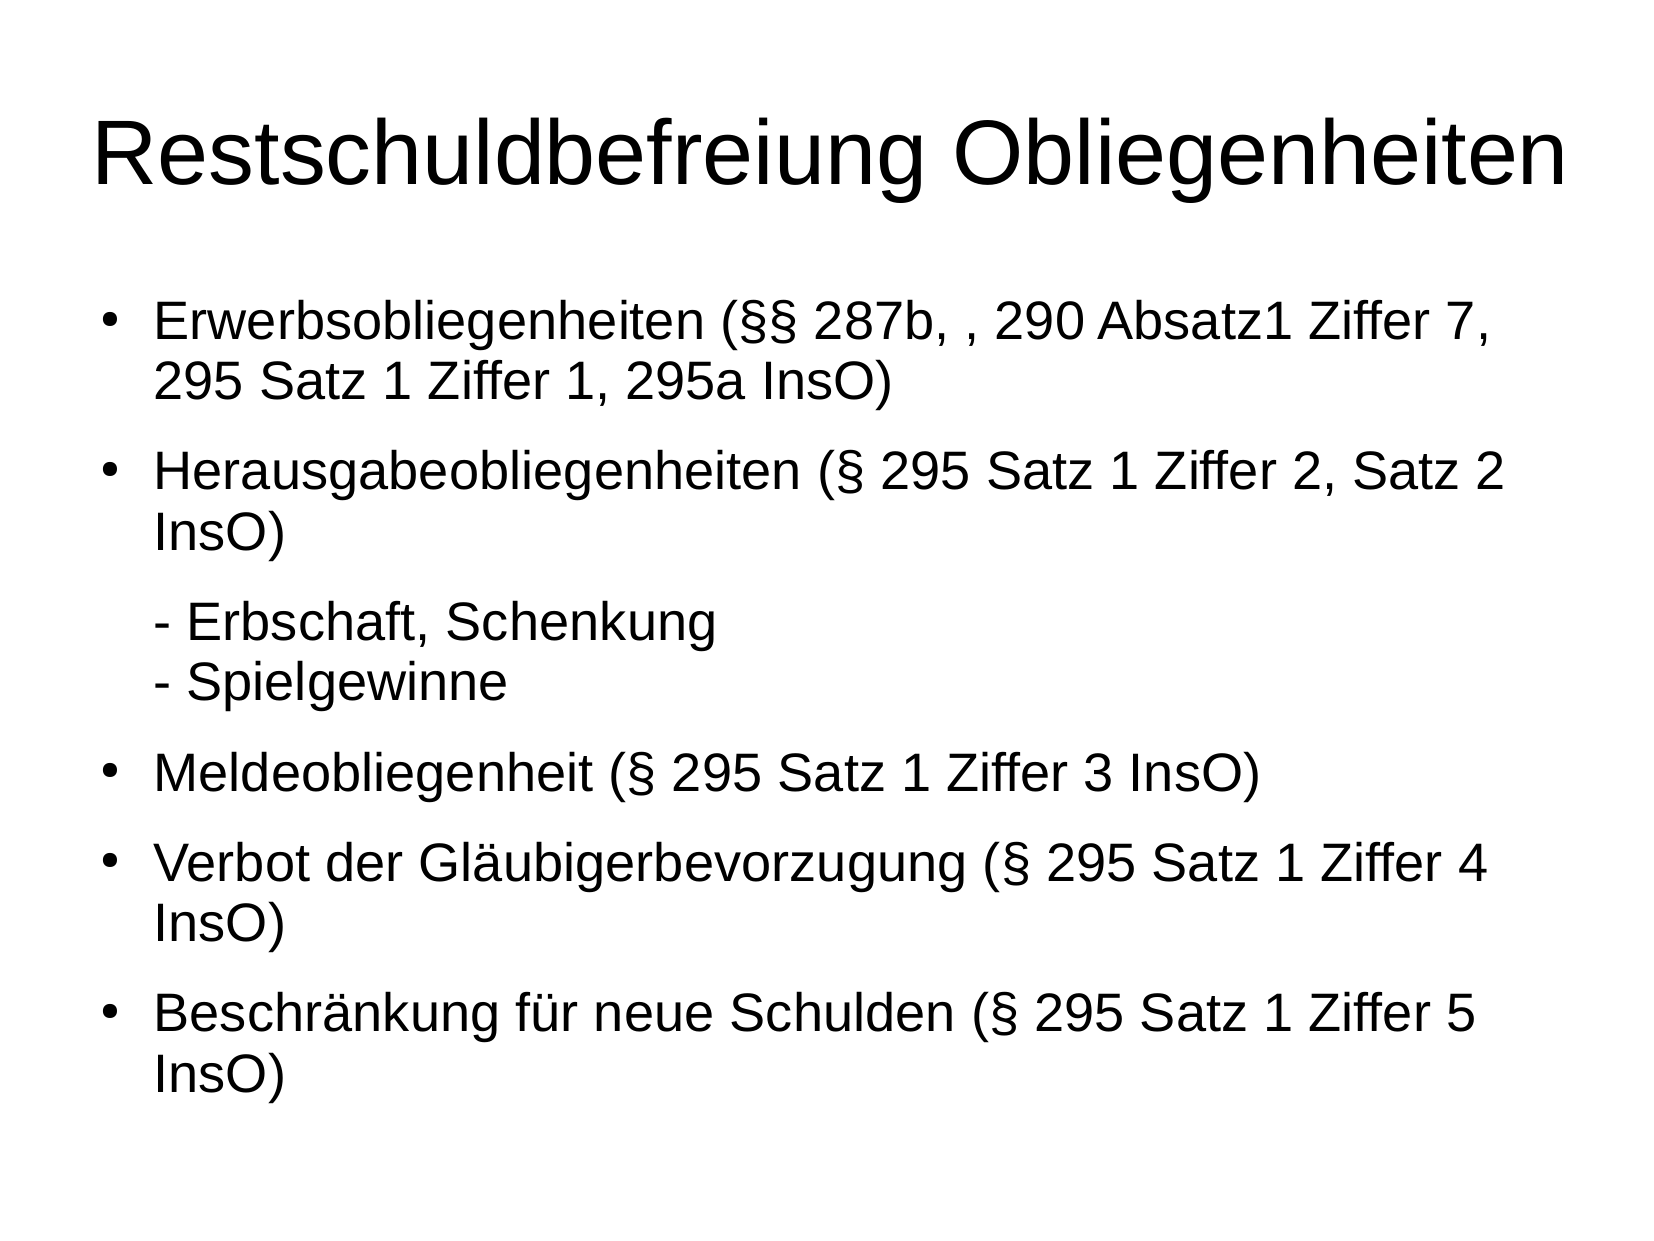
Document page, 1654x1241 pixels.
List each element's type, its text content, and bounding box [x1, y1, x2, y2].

text_box [82, 49, 1571, 257]
list Erwerbsobliegenheiten (§§ 287b, , 290 Absatz1 Ziffer 7, 295 Satz 1 Ziffer 1, 295a InsO) Herausgabeobliegenheiten (§ 295 Satz 1 Ziffer 2, Satz 2 InsO) - Erbschaft, Schenkung - Spielgewinne Meldeobliegenheit (§ 295 Satz 1 Ziffer 3 InsO) Verbot der Gläubigerbevorzugung (§ 295 Satz 1 Ziffer 4 InsO) Beschränkung für neue Schulden (§ 295 Satz 1 Ziffer 5 InsO) [82, 290, 1571, 1109]
